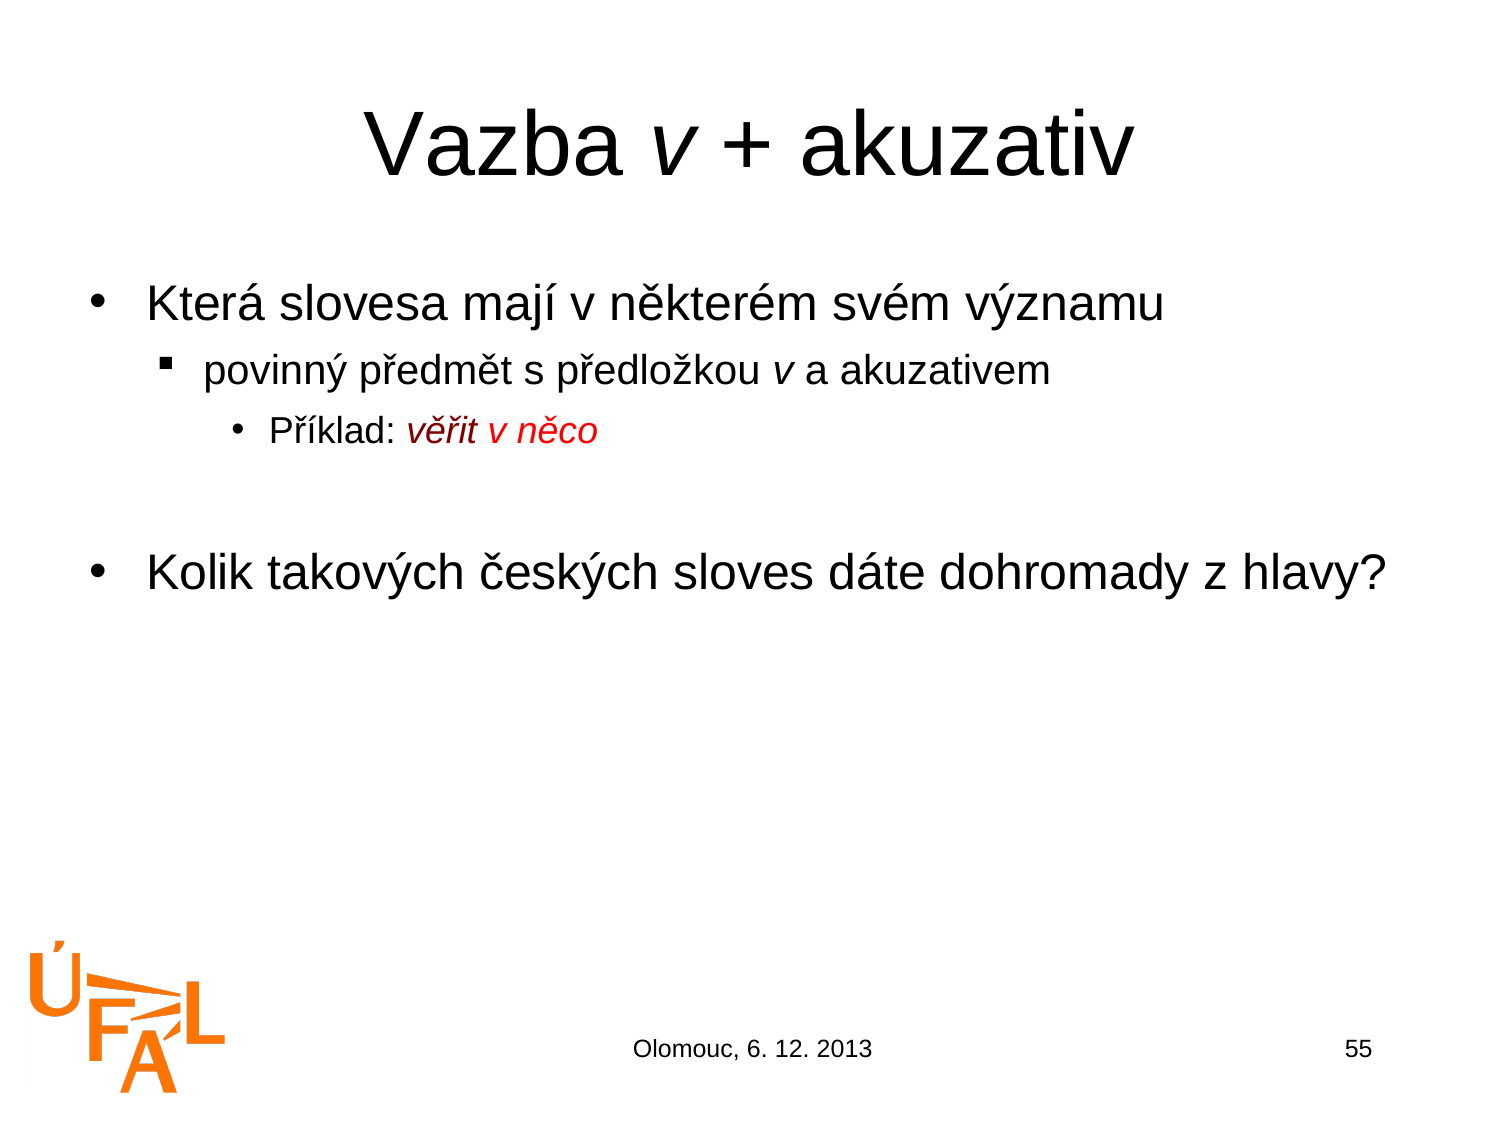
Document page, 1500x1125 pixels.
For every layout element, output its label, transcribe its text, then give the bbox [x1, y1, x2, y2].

list Která slovesa mají v některém svém významu povinný předmět s předložkou v a akuzativem Příklad: věřit v něco Kolik takových českých sloves dáte dohromady z hlavy? [75, 262, 1426, 932]
title Vazba v + akuzativ [75, 14, 1426, 262]
picture [29, 940, 225, 1093]
